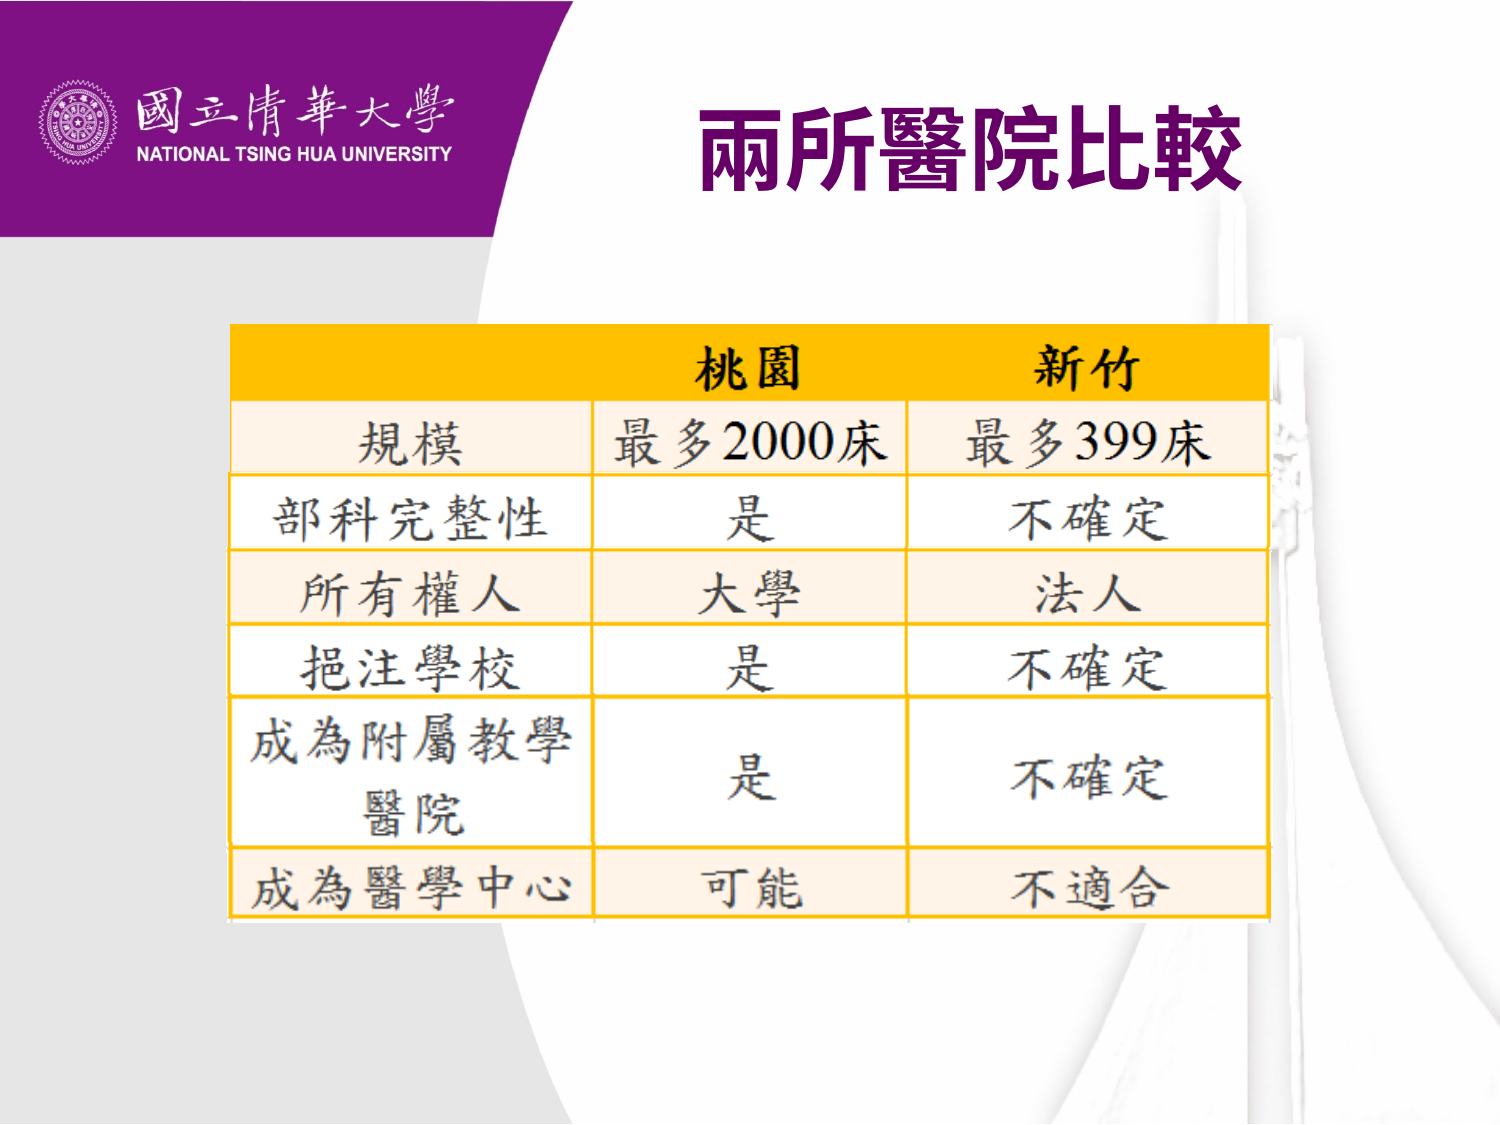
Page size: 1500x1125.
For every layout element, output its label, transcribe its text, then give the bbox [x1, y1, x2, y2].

picture [226, 324, 1273, 923]
title 兩所醫院比較 [679, 78, 1500, 215]
